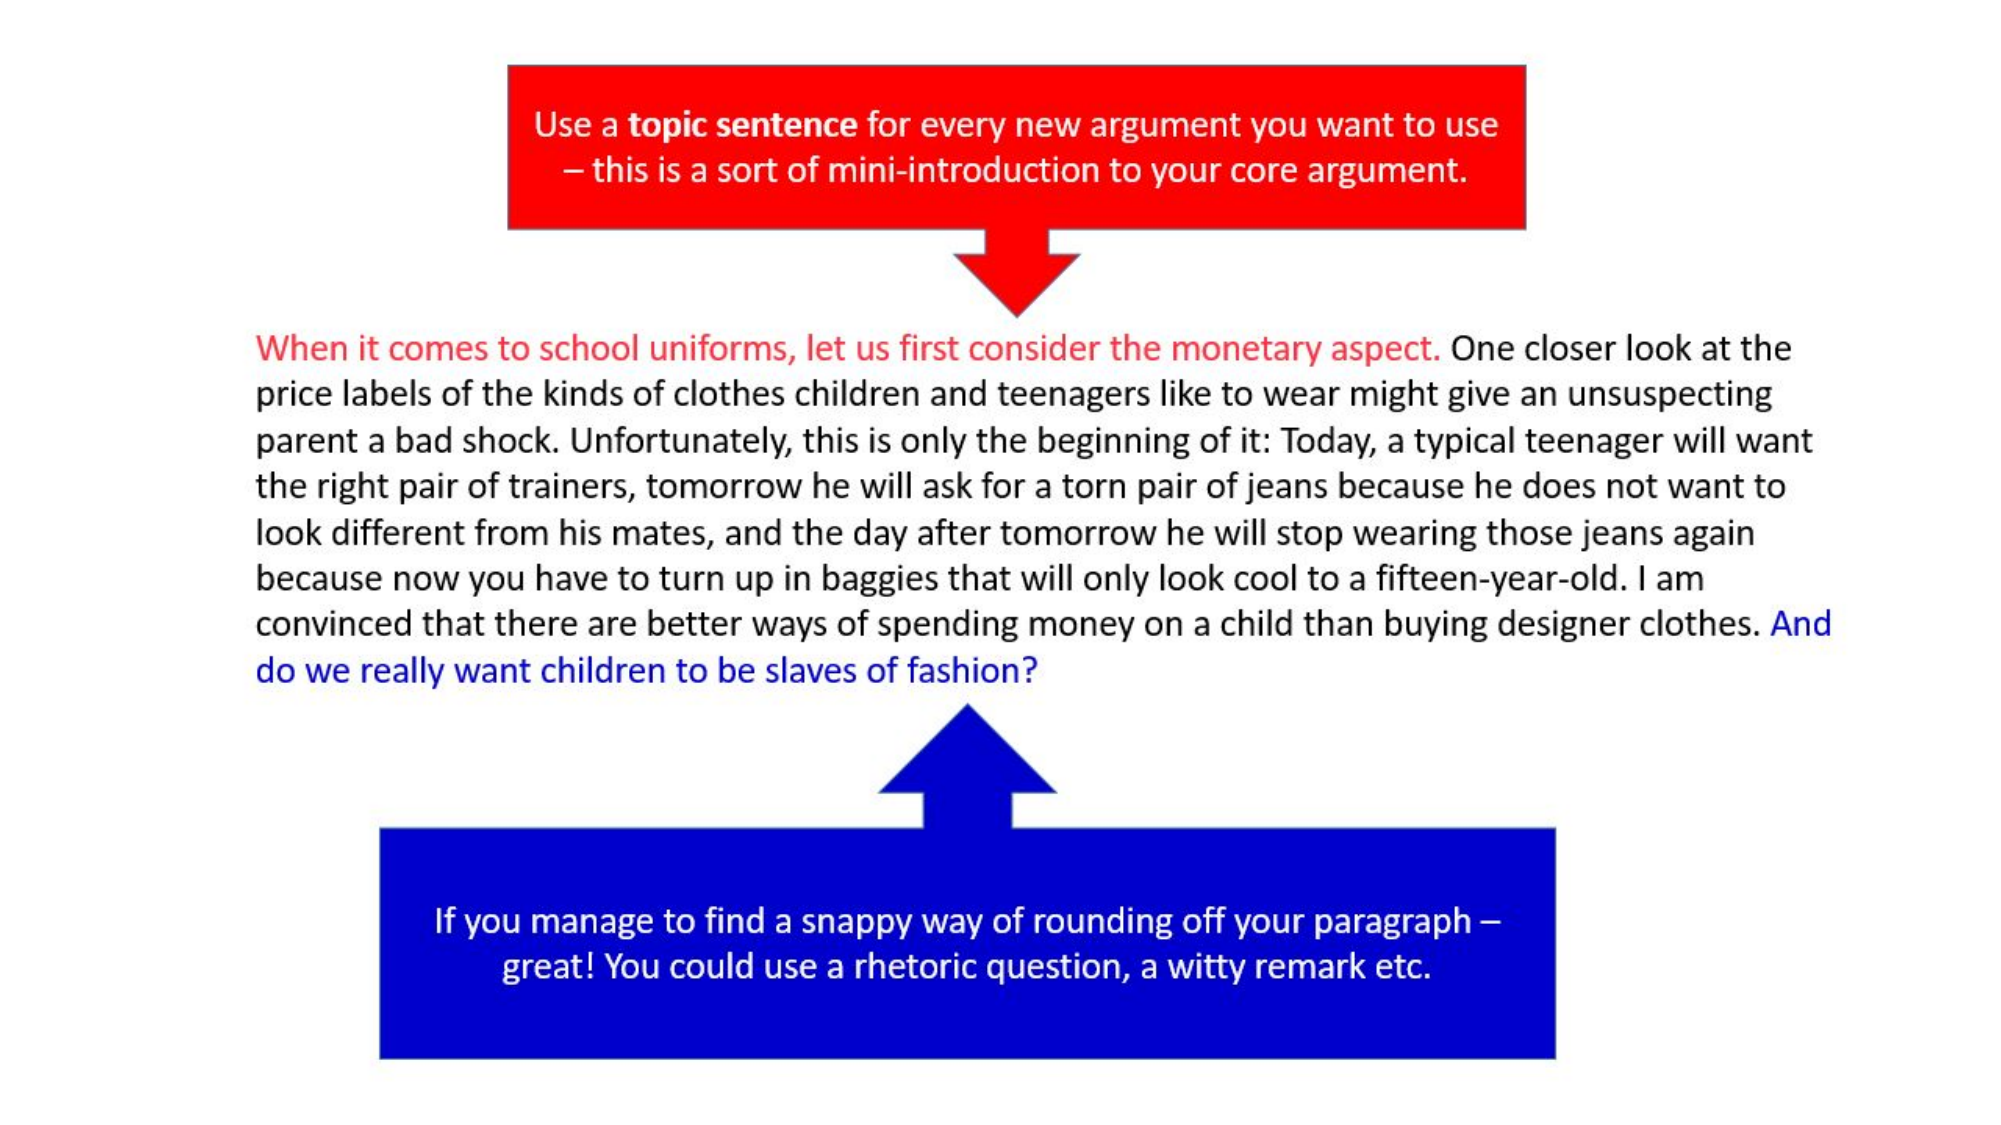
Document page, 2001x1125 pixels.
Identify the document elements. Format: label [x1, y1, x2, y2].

picture [220, 29, 1863, 1096]
